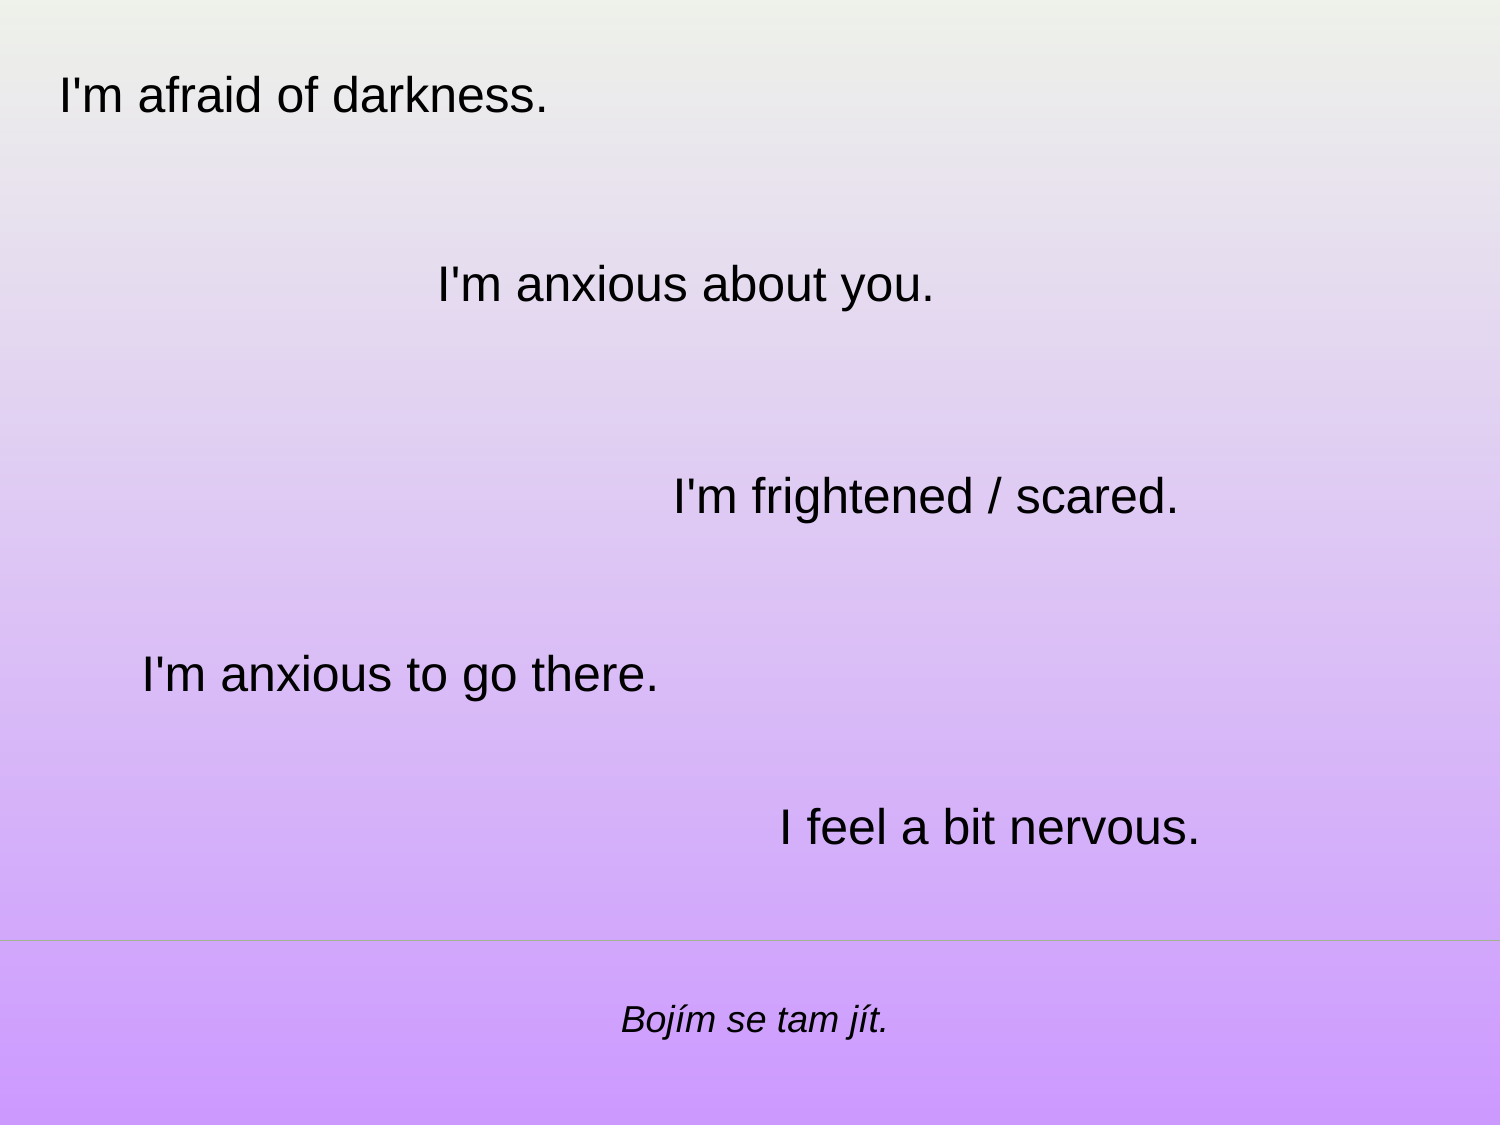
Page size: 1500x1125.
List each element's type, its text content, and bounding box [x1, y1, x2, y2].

text_box Bojím se tam jít. [605, 987, 905, 1049]
text_box I feel a bit nervous. [763, 786, 1217, 863]
text_box I'm anxious about you. [422, 243, 951, 319]
text_box I'm frightened / scared. [657, 456, 1196, 532]
text_box I'm anxious to go there. [126, 633, 675, 709]
text_box I'm afraid of darkness. [43, 54, 565, 131]
